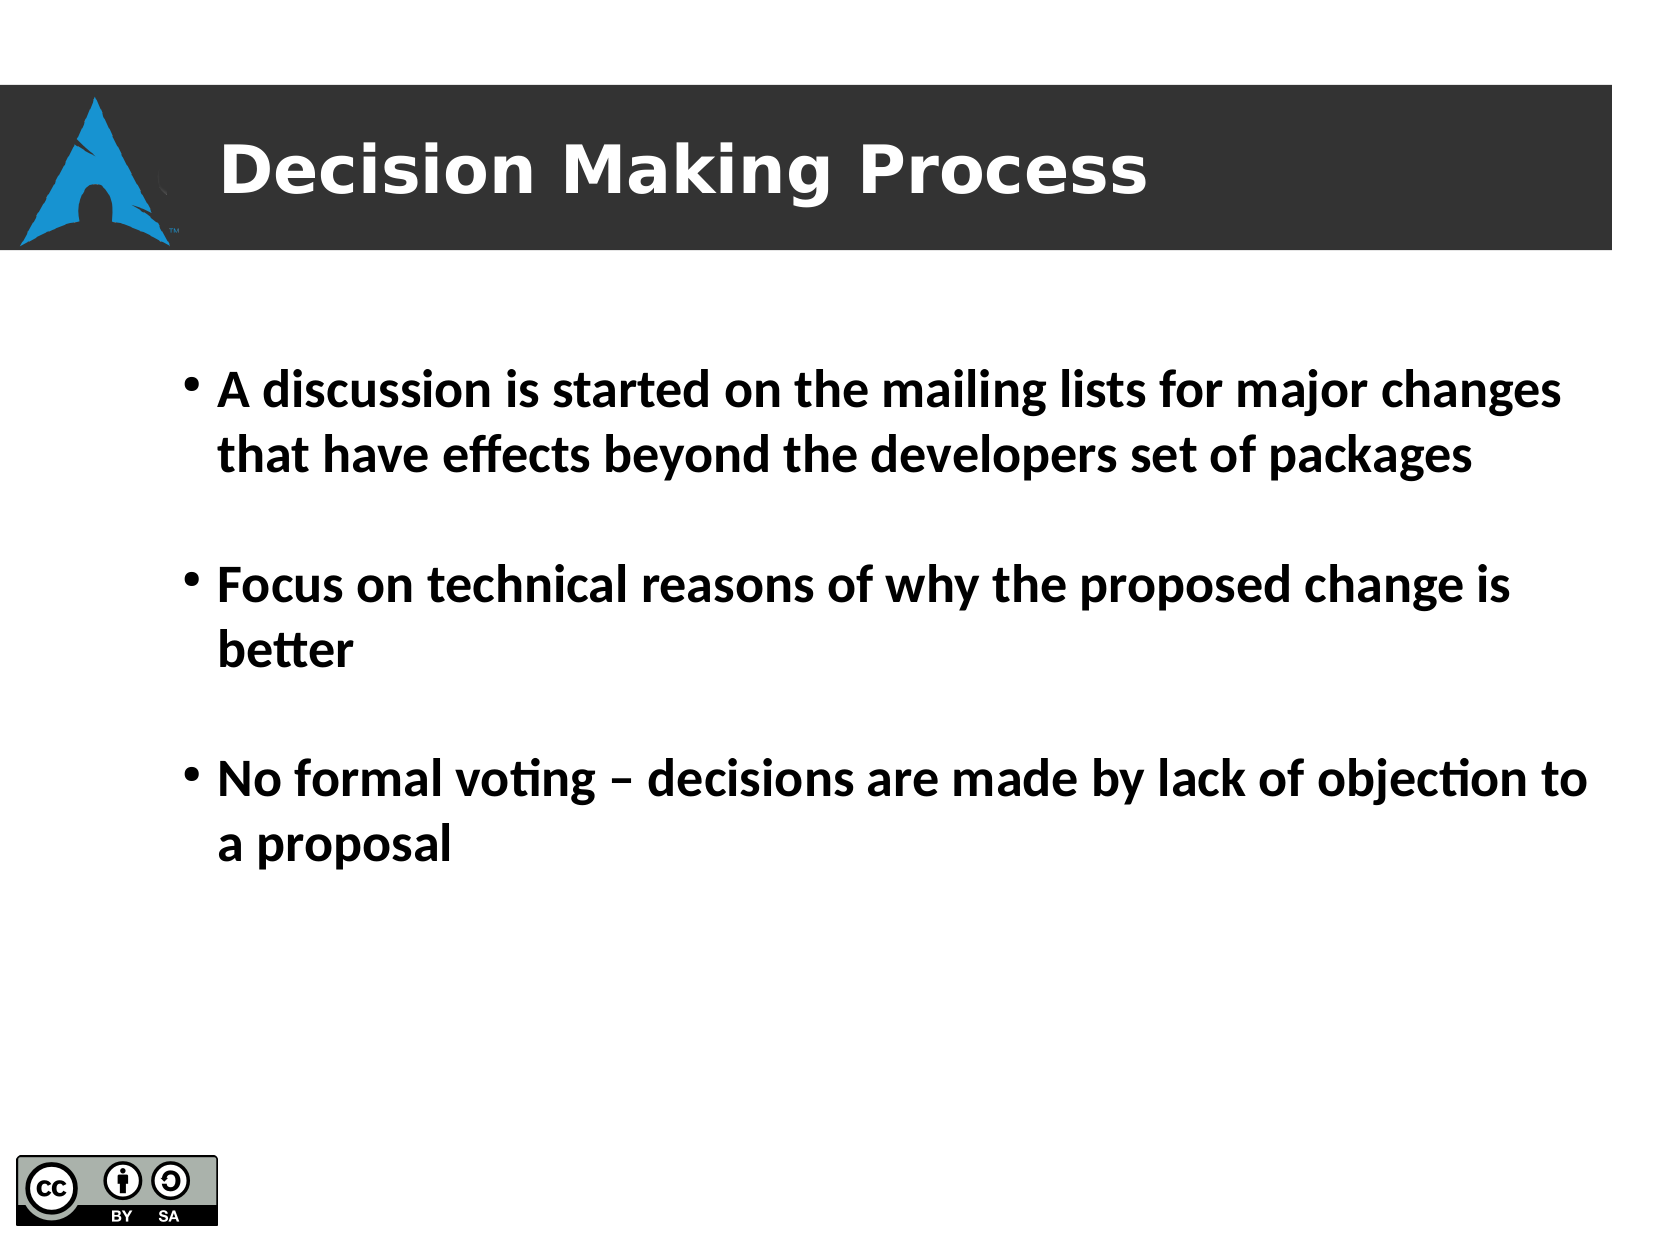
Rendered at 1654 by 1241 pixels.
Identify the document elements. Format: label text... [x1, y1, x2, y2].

picture [0, 81, 188, 260]
text_box A discussion is started on the mailing lists for major changes that have effects beyond the developers set of packages Focus on technical reasons of why the proposed change is better No formal voting – decisions are made by lack of objection to a proposal [167, 345, 1612, 1134]
picture [16, 1155, 218, 1227]
text_box Decision Making Process [188, 84, 1612, 250]
